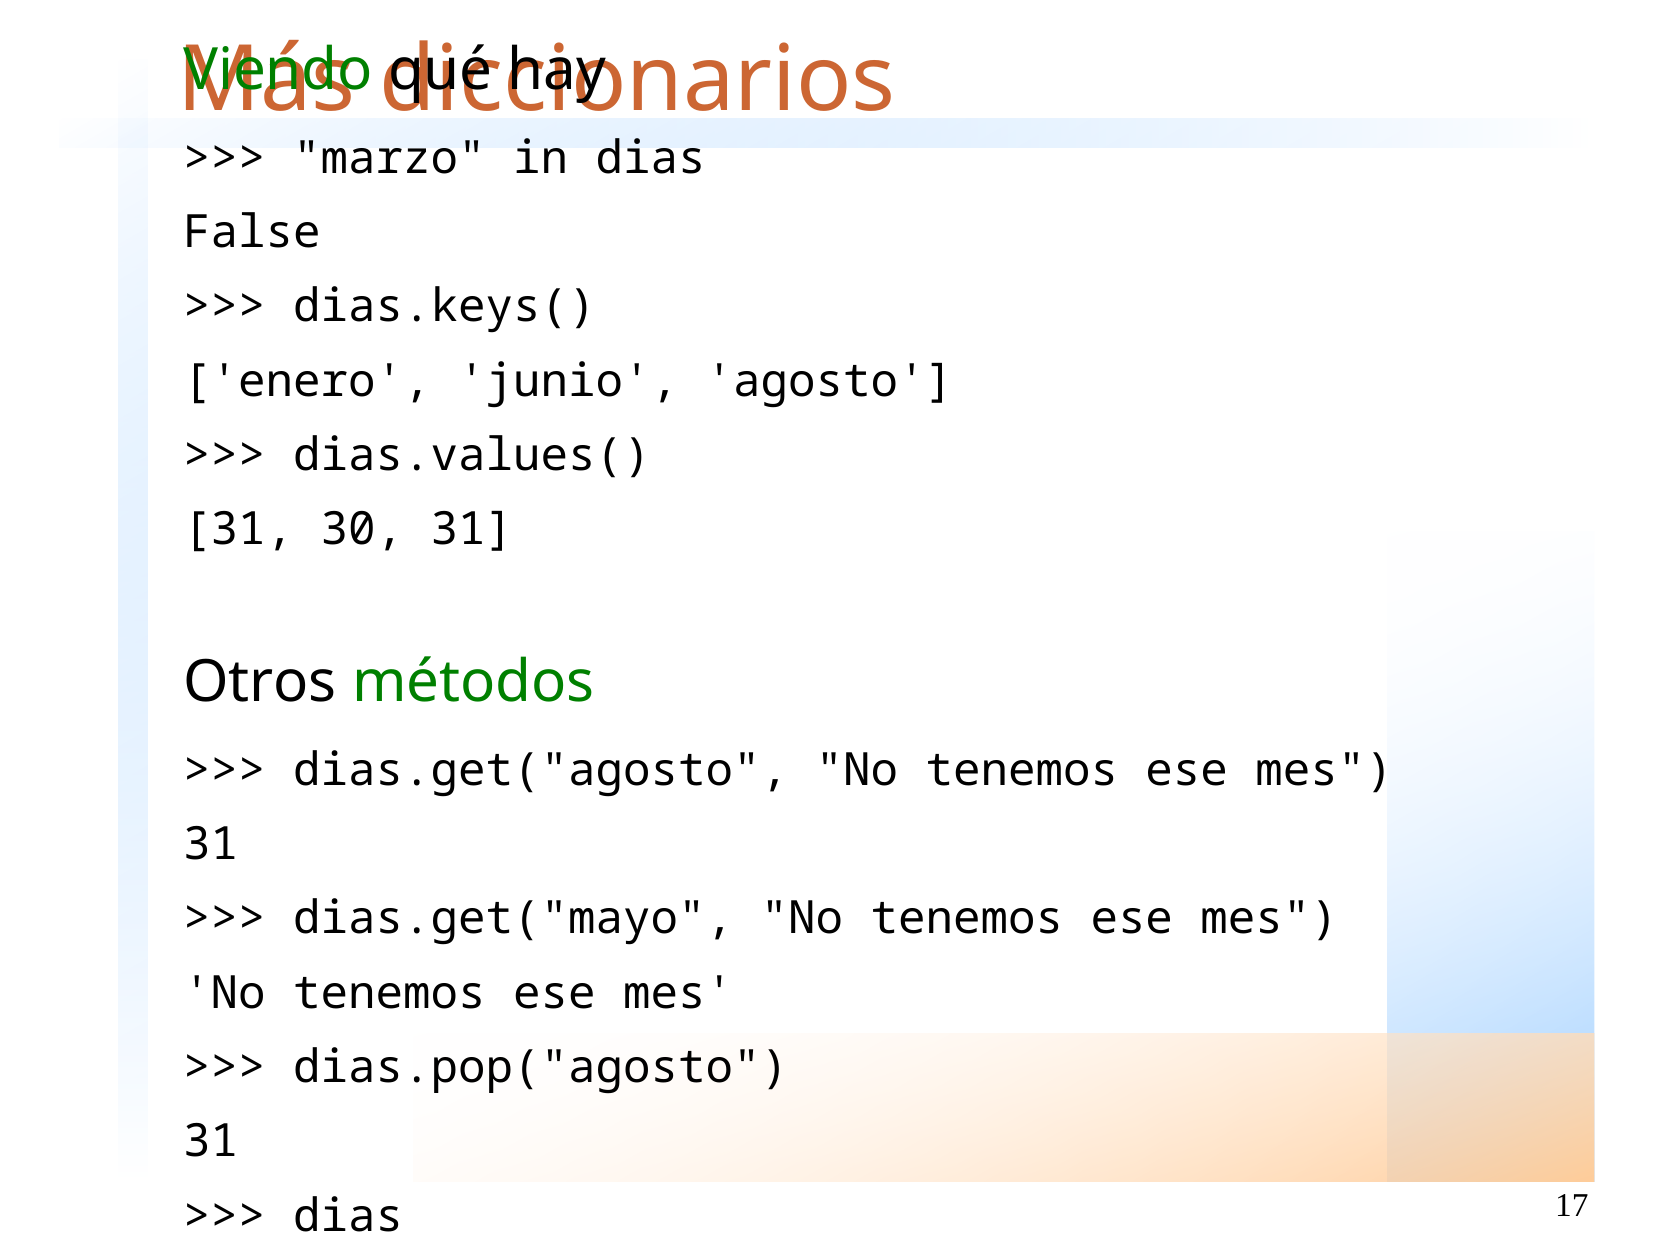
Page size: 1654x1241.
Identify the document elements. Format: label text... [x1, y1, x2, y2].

text_box Viendo qué hay >>> "marzo" in dias False >>> dias.keys() ['enero', 'junio', 'agosto'] >>> dias.values() [31, 30, 31] Otros métodos >>> dias.get("agosto", "No tenemos ese mes") 31 >>> dias.get("mayo", "No tenemos ese mes") 'No tenemos ese mes' >>> dias.pop("agosto") 31 >>> dias {'enero': 31, 'junio': 30} [147, 161, 1595, 1185]
title Más diccionarios [177, 0, 1595, 150]
